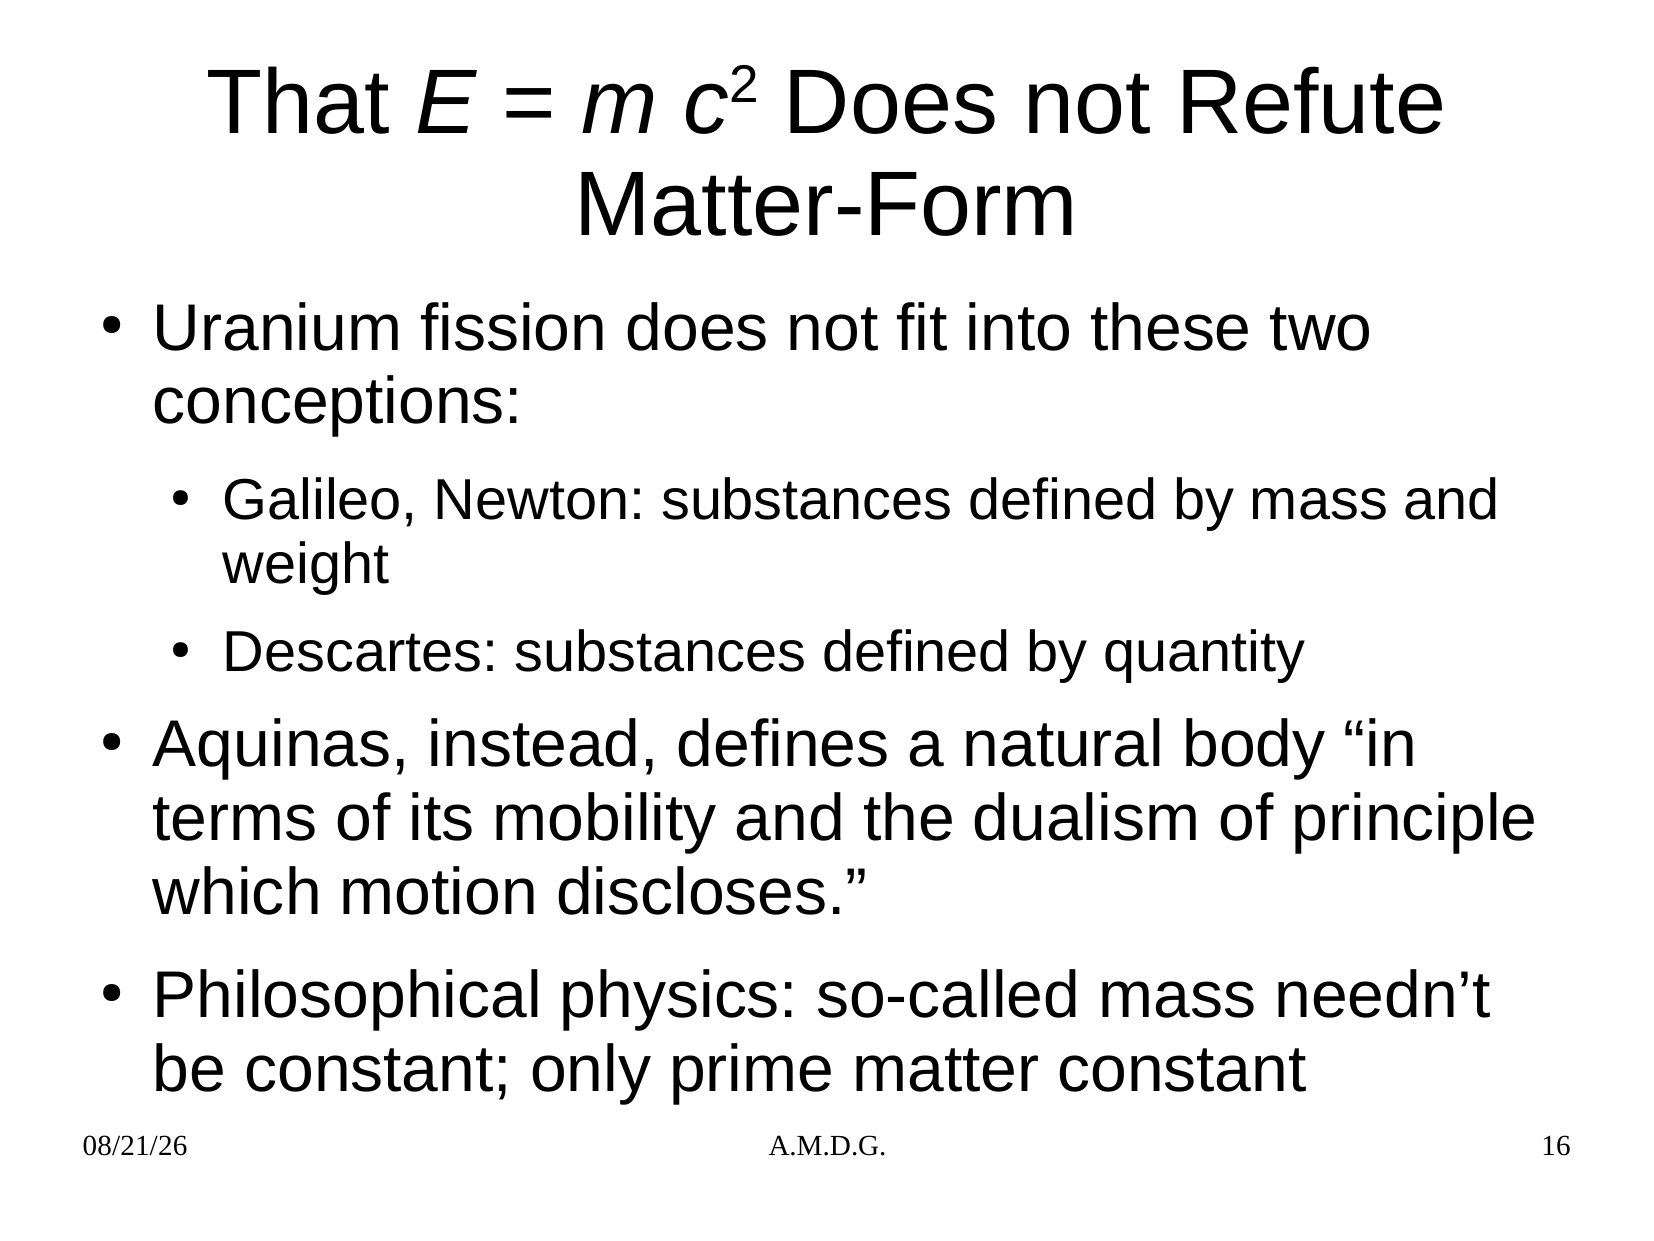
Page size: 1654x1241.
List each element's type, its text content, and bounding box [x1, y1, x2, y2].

title That E = m c2 Does not Refute Matter-Form [82, 48, 1571, 258]
list Uranium fission does not fit into these two conceptions: Galileo, Newton: substances defined by mass and weight Descartes: substances defined by quantity Aquinas, instead, defines a natural body “in terms of its mobility and the dualism of principle which motion discloses.” Philosophical physics: so-called mass needn’t be constant; only prime matter constant [82, 290, 1571, 1109]
